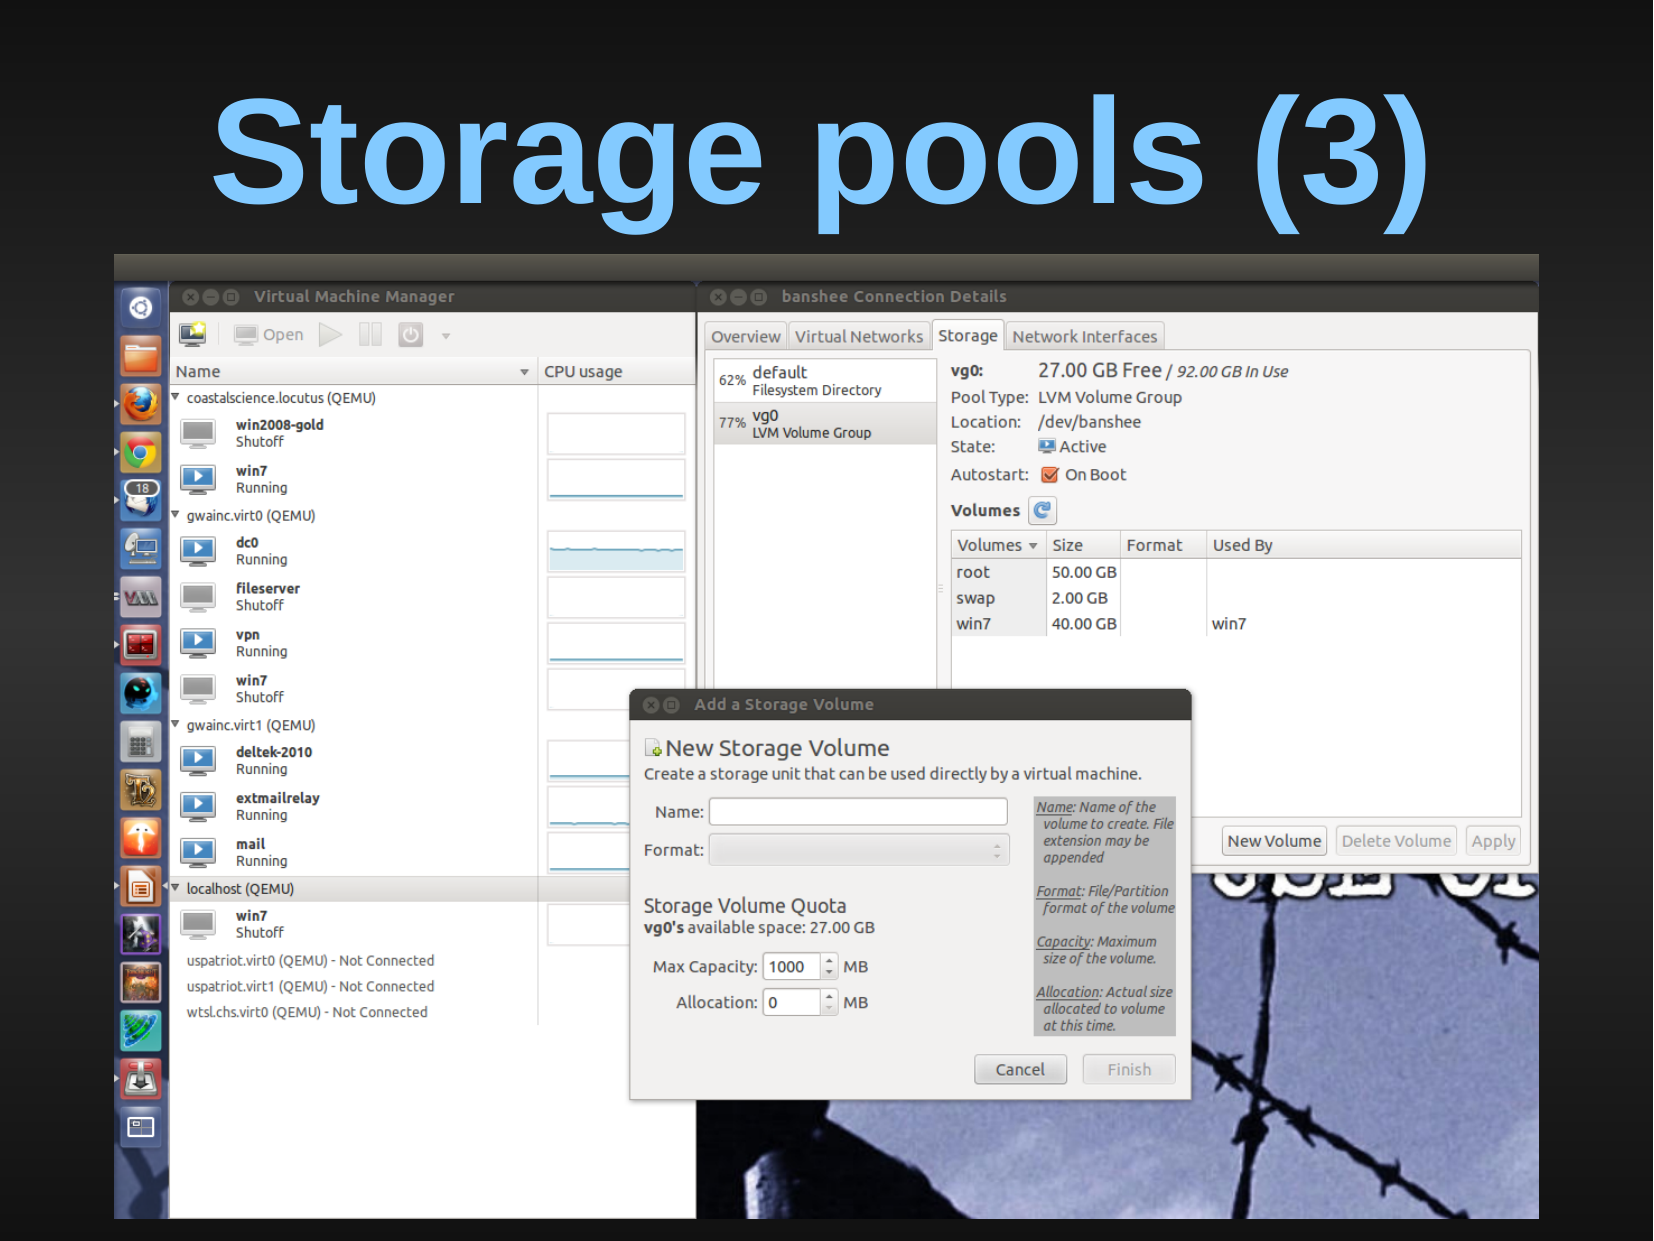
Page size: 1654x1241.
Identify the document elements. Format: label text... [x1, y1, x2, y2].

title Storage pools (3) [113, 47, 1531, 256]
picture [114, 254, 1539, 1219]
